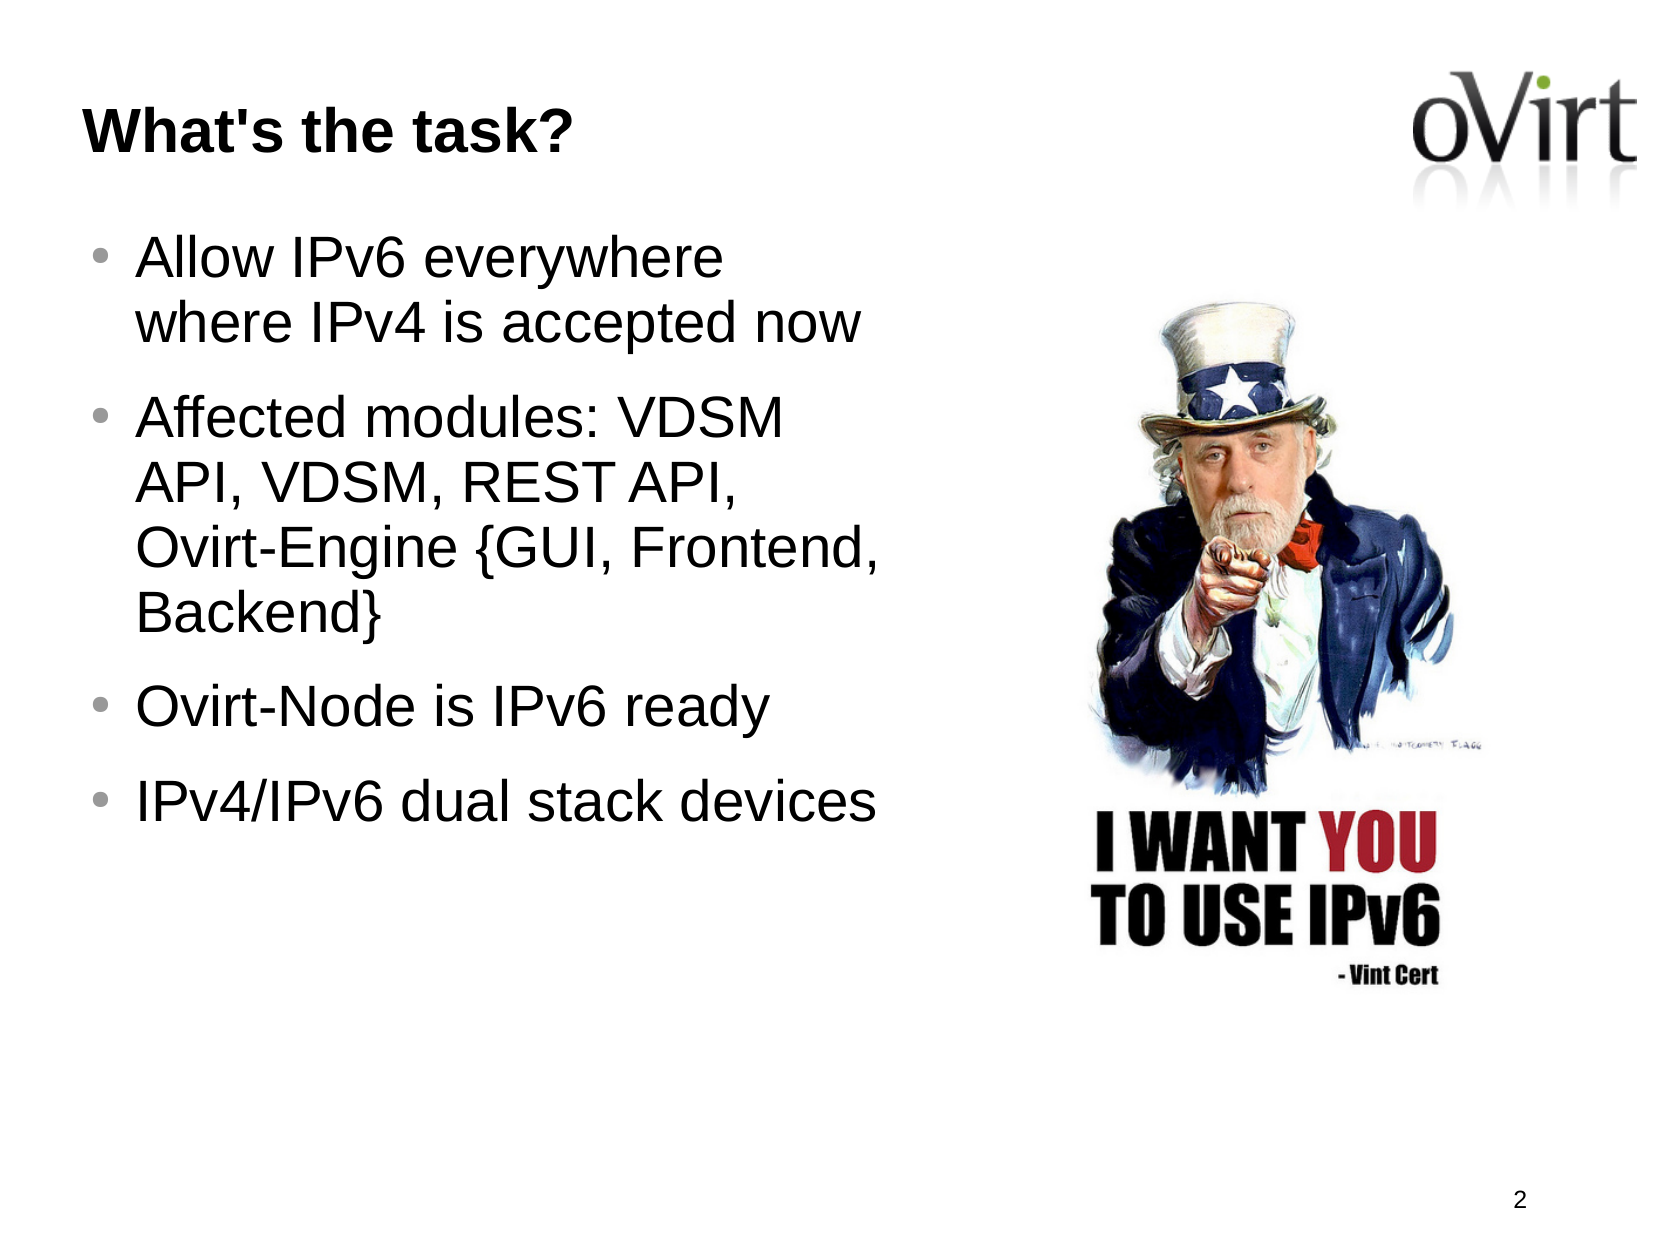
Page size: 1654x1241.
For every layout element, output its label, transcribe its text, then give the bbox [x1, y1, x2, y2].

picture [1413, 63, 1637, 212]
title What's the task? [82, 37, 1303, 226]
list Allow IPv6 everywhere where IPv4 is accepted now Affected modules: VDSM API, VDSM, REST API, Ovirt-Engine {GUI, Frontend, Backend} Ovirt-Node is IPv6 ready IPv4/IPv6 dual stack devices [75, 225, 889, 1118]
picture [900, 262, 1650, 1013]
